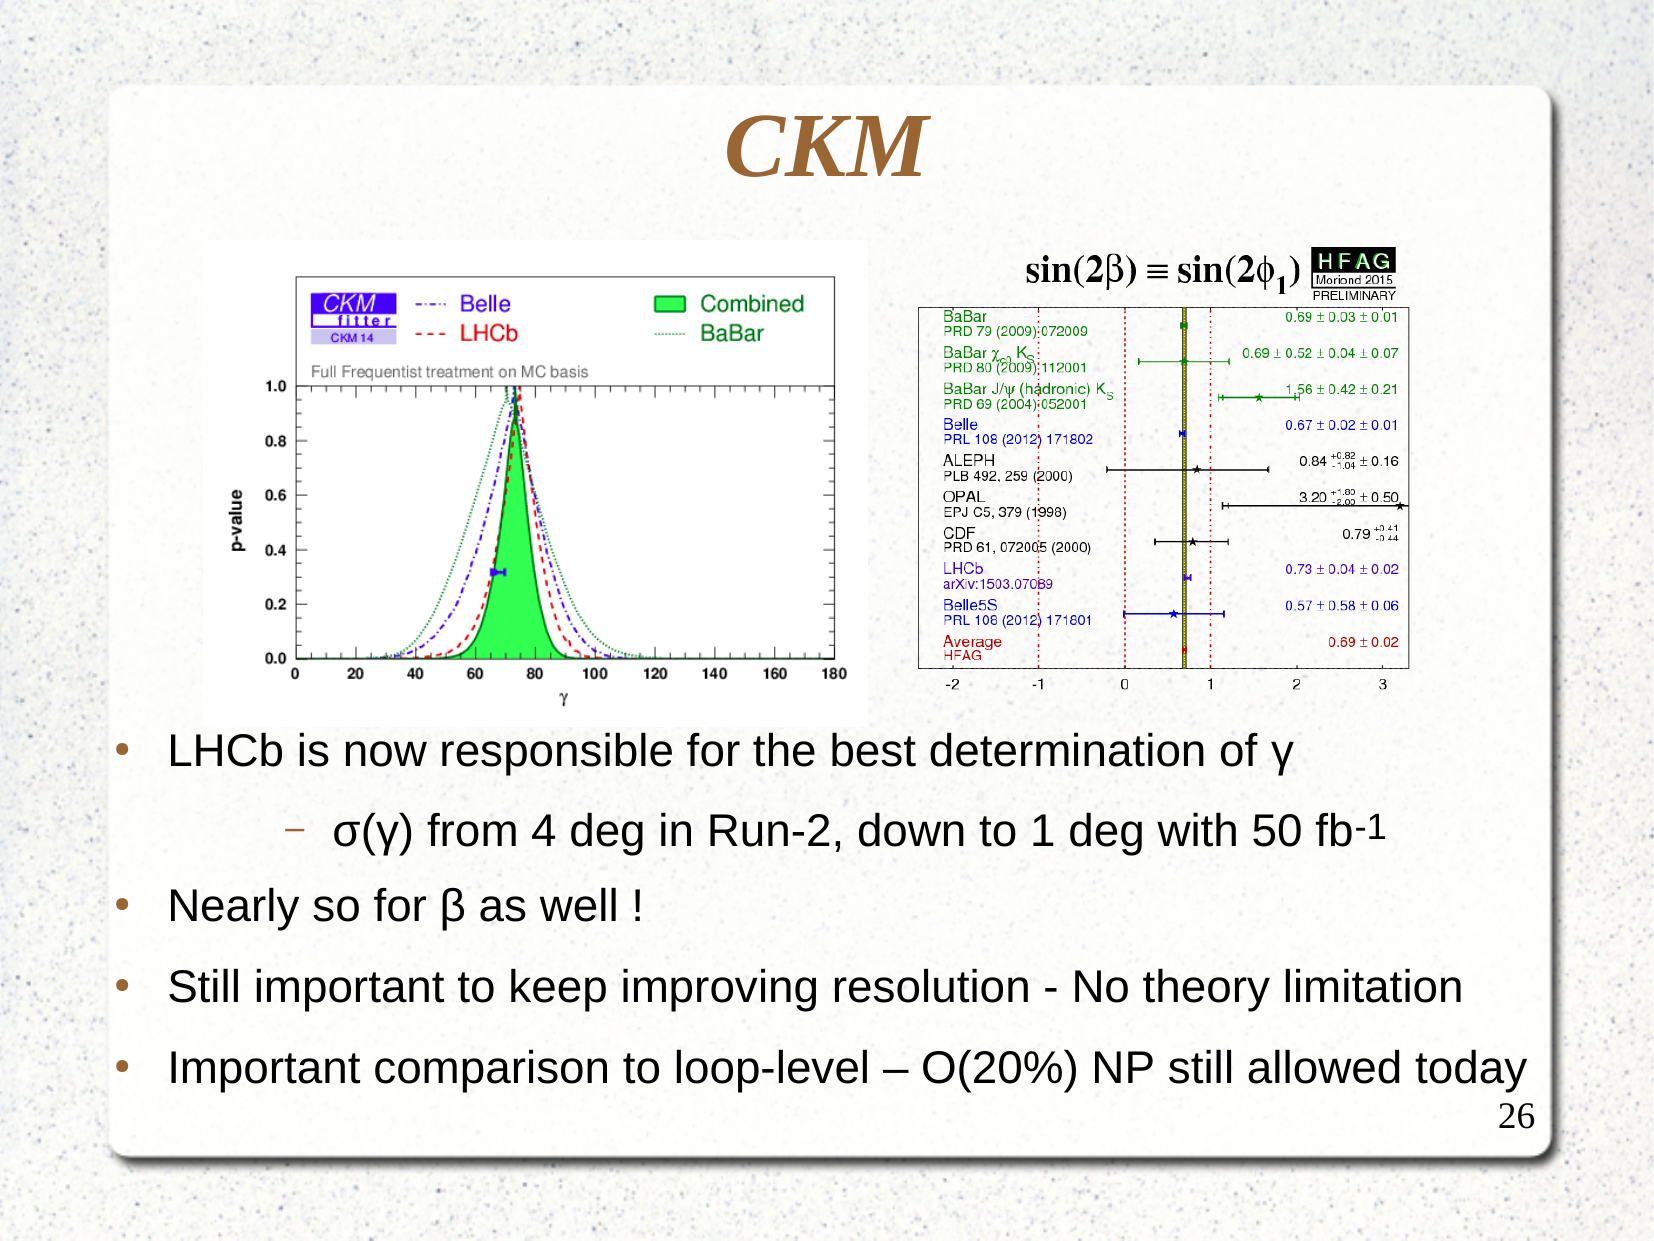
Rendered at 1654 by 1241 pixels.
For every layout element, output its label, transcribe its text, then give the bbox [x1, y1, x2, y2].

list LHCb is now responsible for the best determination of γ σ(γ) from 4 deg in Run-2, down to 1 deg with 50 fb-1 Nearly so for β as well ! Still important to keep improving resolution - No theory limitation Important comparison to loop-level – O(20%) NP still allowed today [96, 724, 1537, 1143]
title CKM [118, 95, 1536, 197]
picture [0, 0, 1654, 1241]
